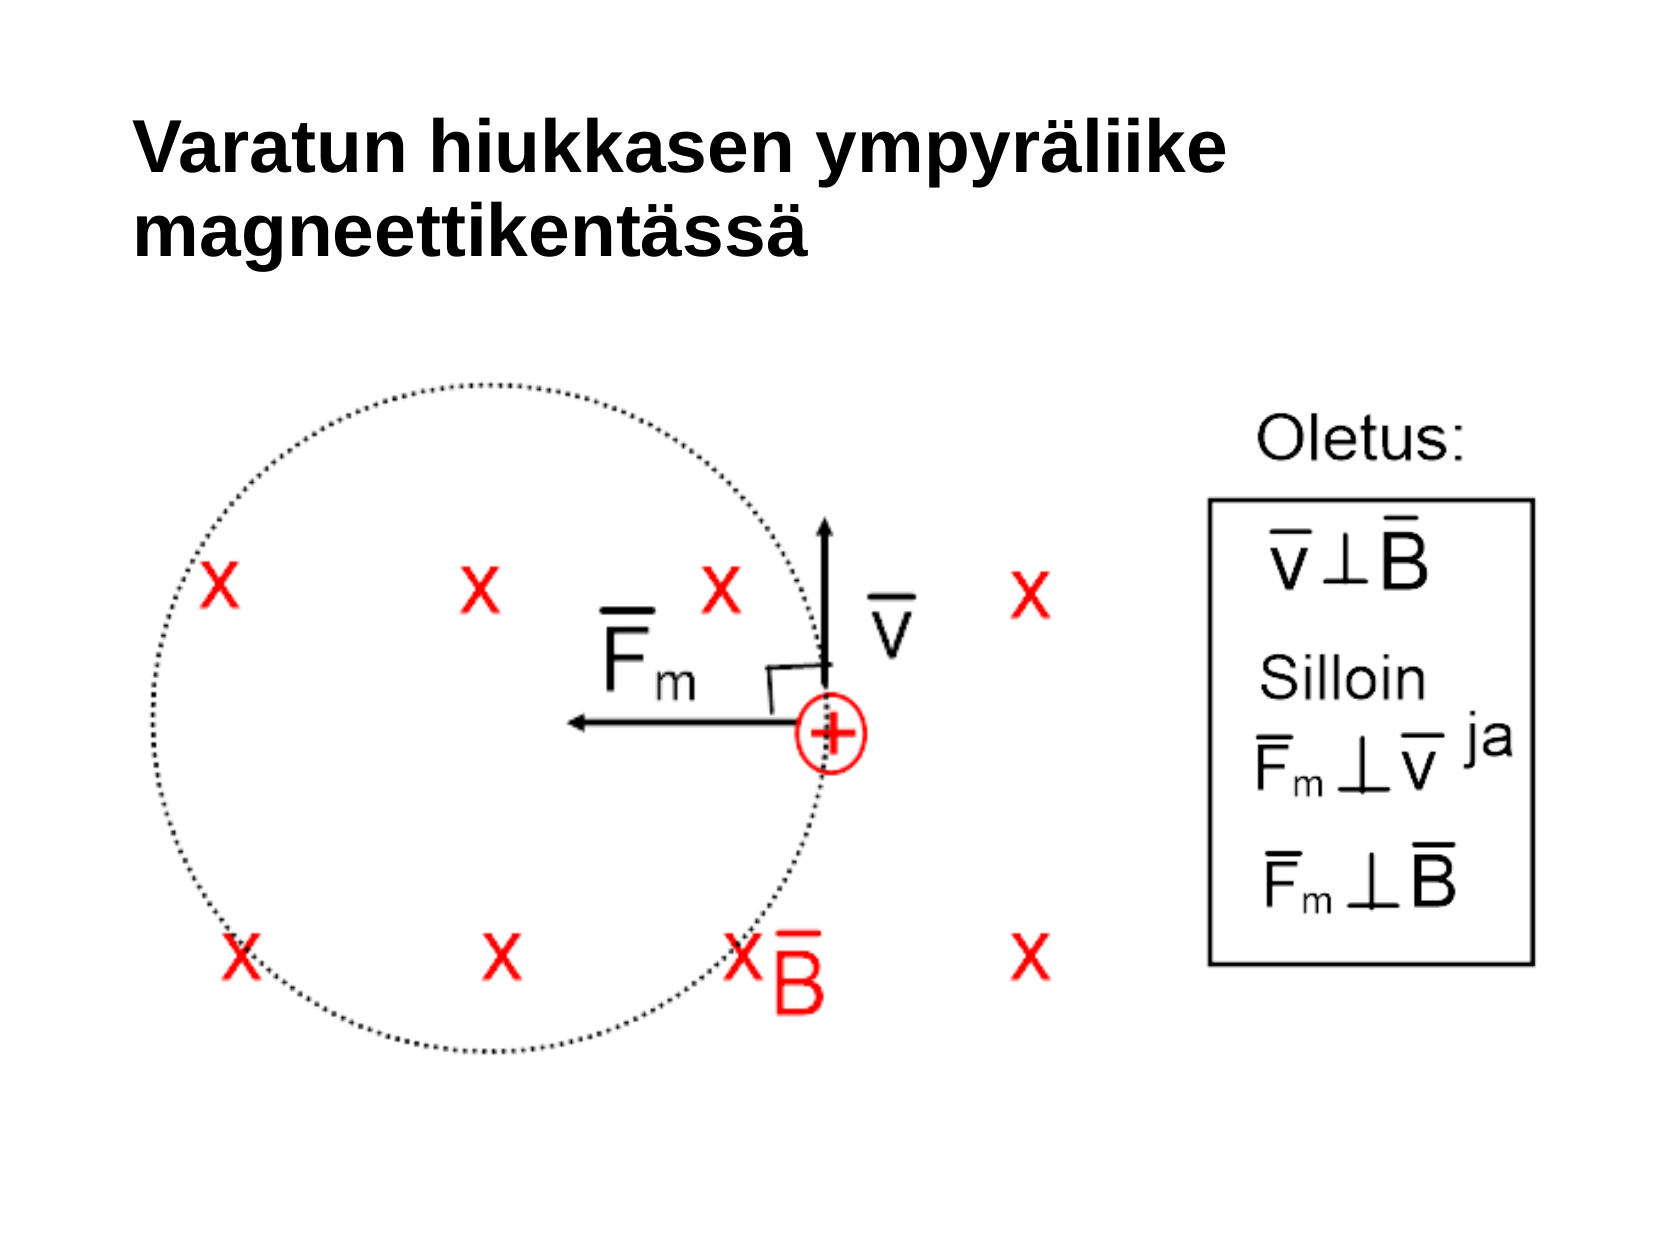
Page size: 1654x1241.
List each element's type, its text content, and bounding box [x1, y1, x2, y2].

picture [1182, 318, 1571, 1003]
picture [86, 317, 1134, 1182]
text_box Varatun hiukkasen ympyräliike magneettikentässä [118, 96, 1571, 364]
